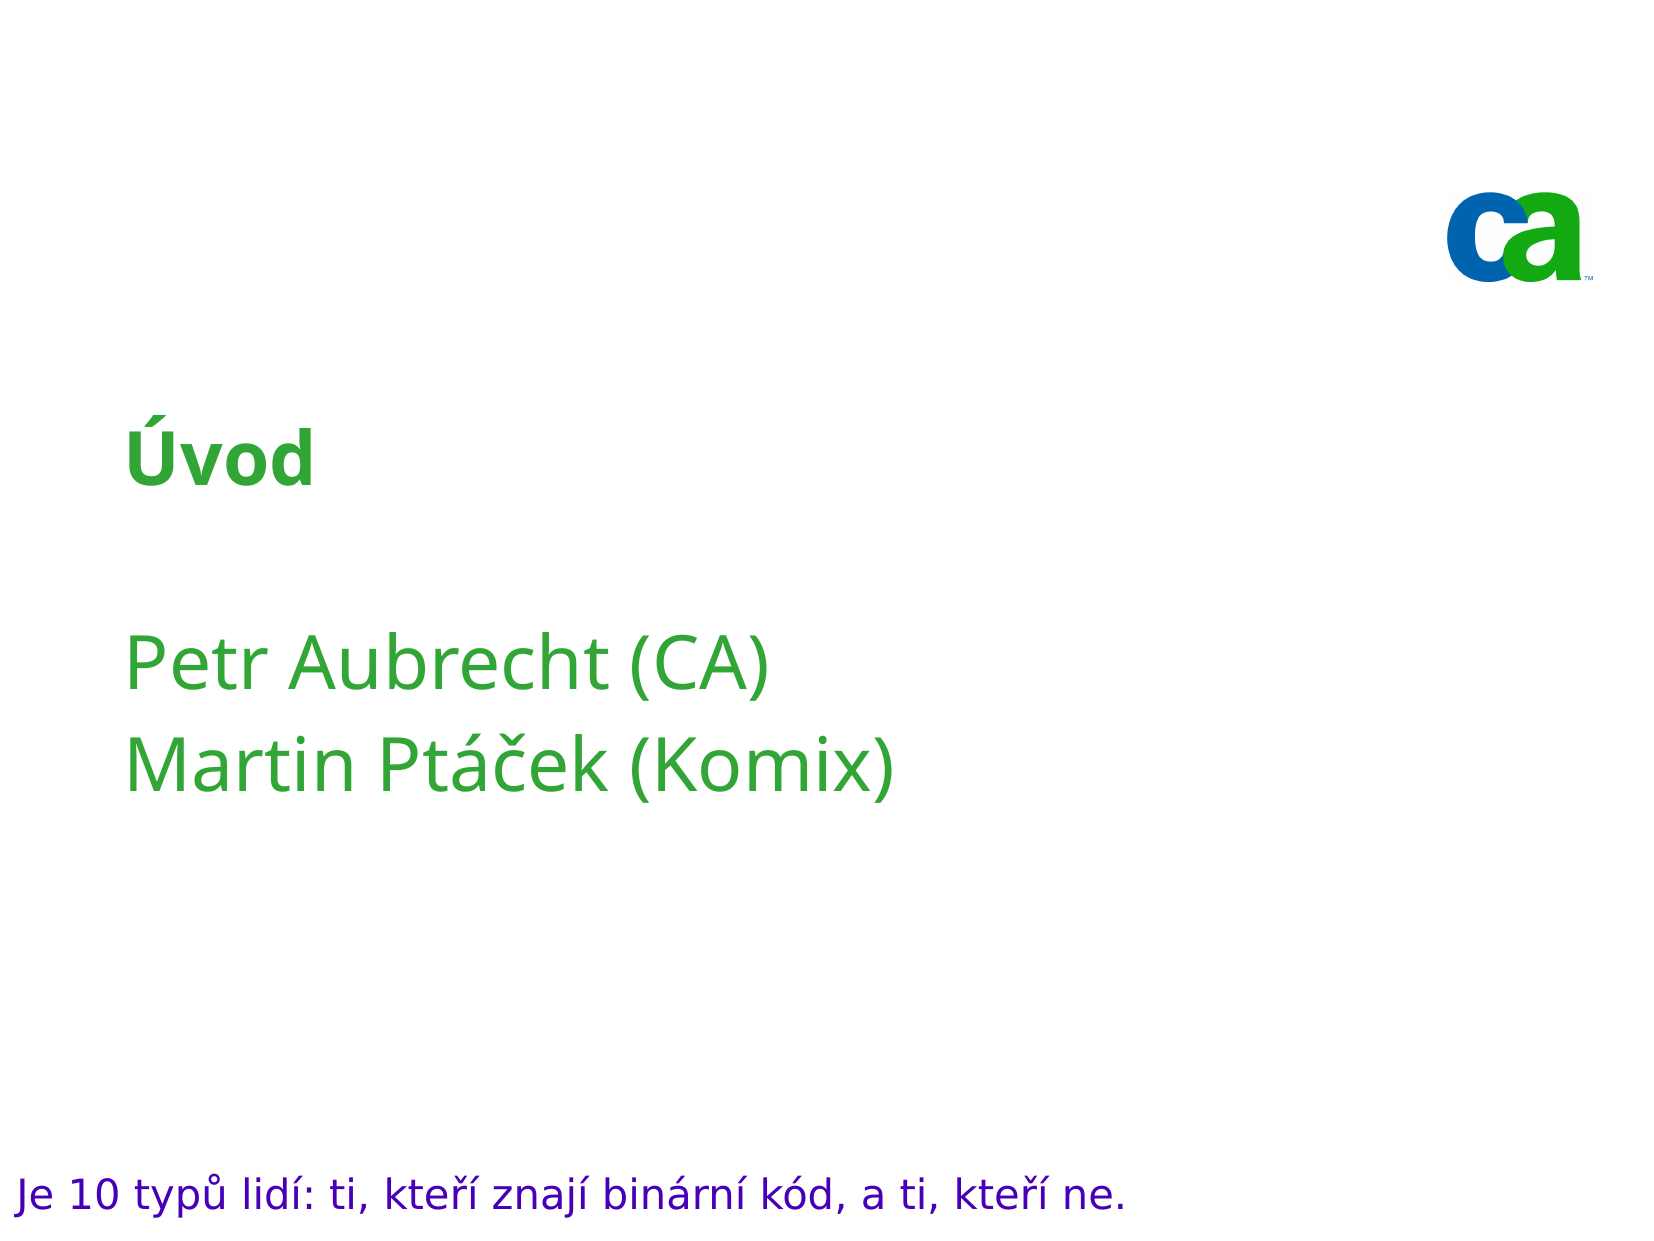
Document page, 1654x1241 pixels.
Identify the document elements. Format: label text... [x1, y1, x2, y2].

text_box Je 10 typů lidí: ti, kteří znají binární kód, a ti, kteří ne. [1, 1163, 1654, 1227]
title Úvod Petr Aubrecht (CA) Martin Ptáček (Komix) [124, 426, 1530, 792]
picture [1446, 191, 1594, 284]
